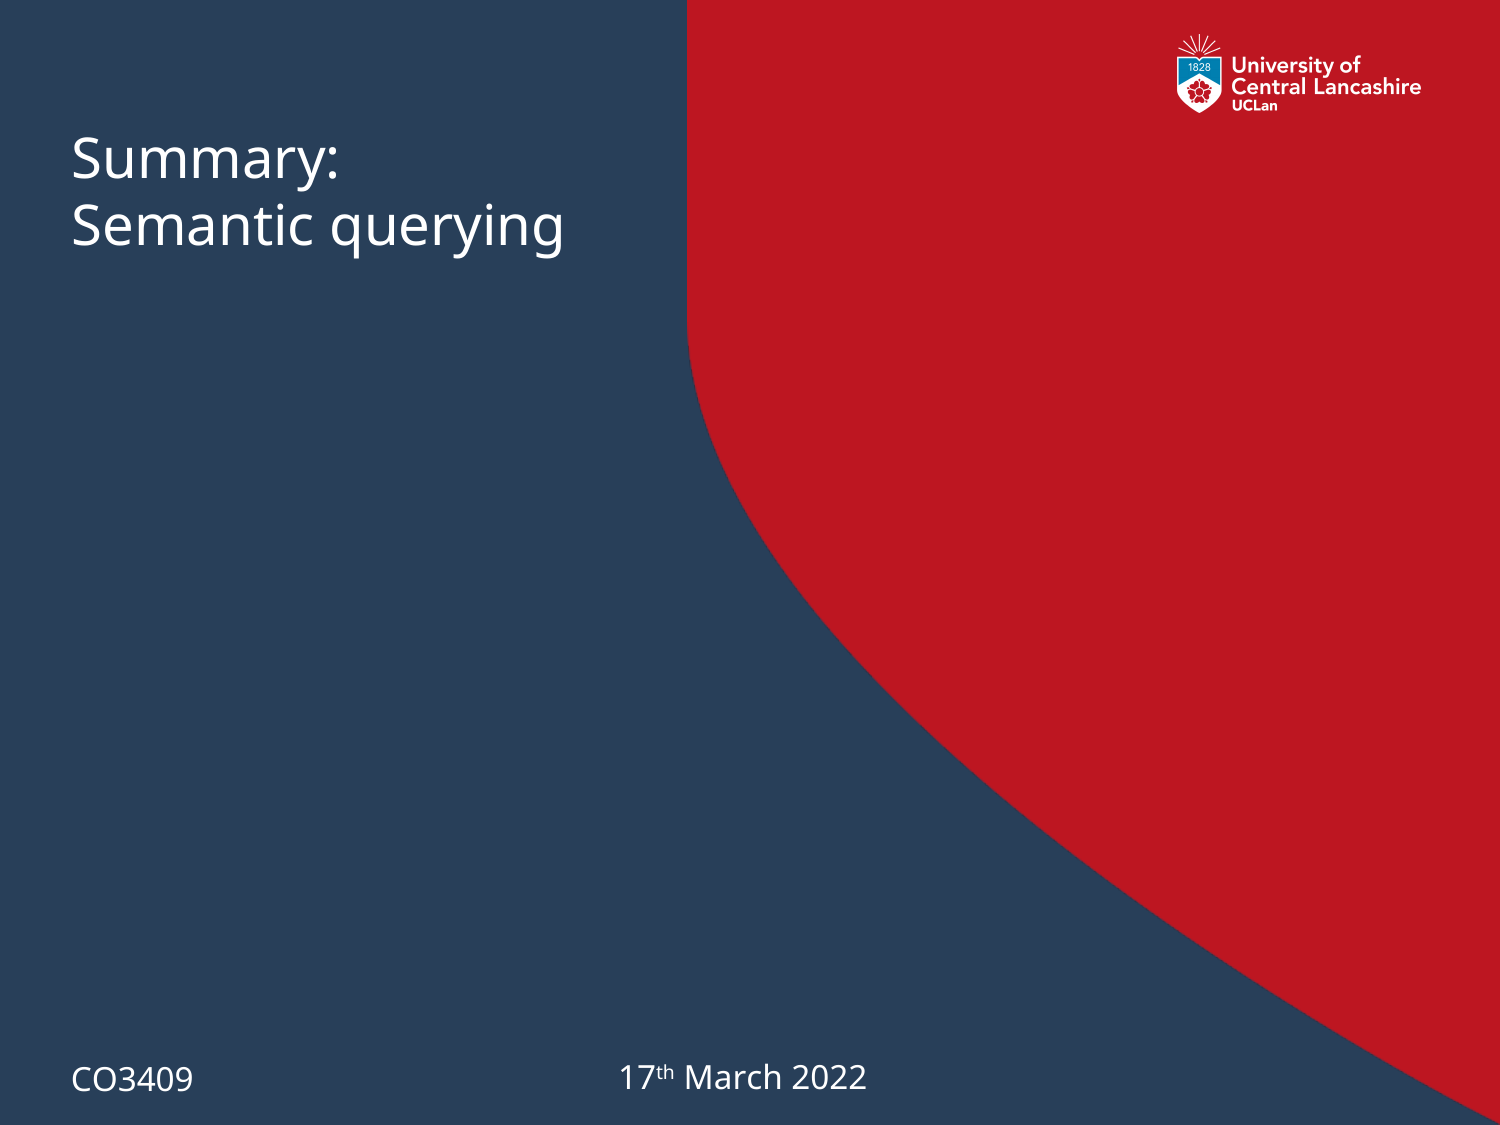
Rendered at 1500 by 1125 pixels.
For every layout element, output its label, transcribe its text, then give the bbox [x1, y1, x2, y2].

picture [687, 0, 1500, 1125]
text_box Summary: Semantic querying [56, 68, 1185, 310]
